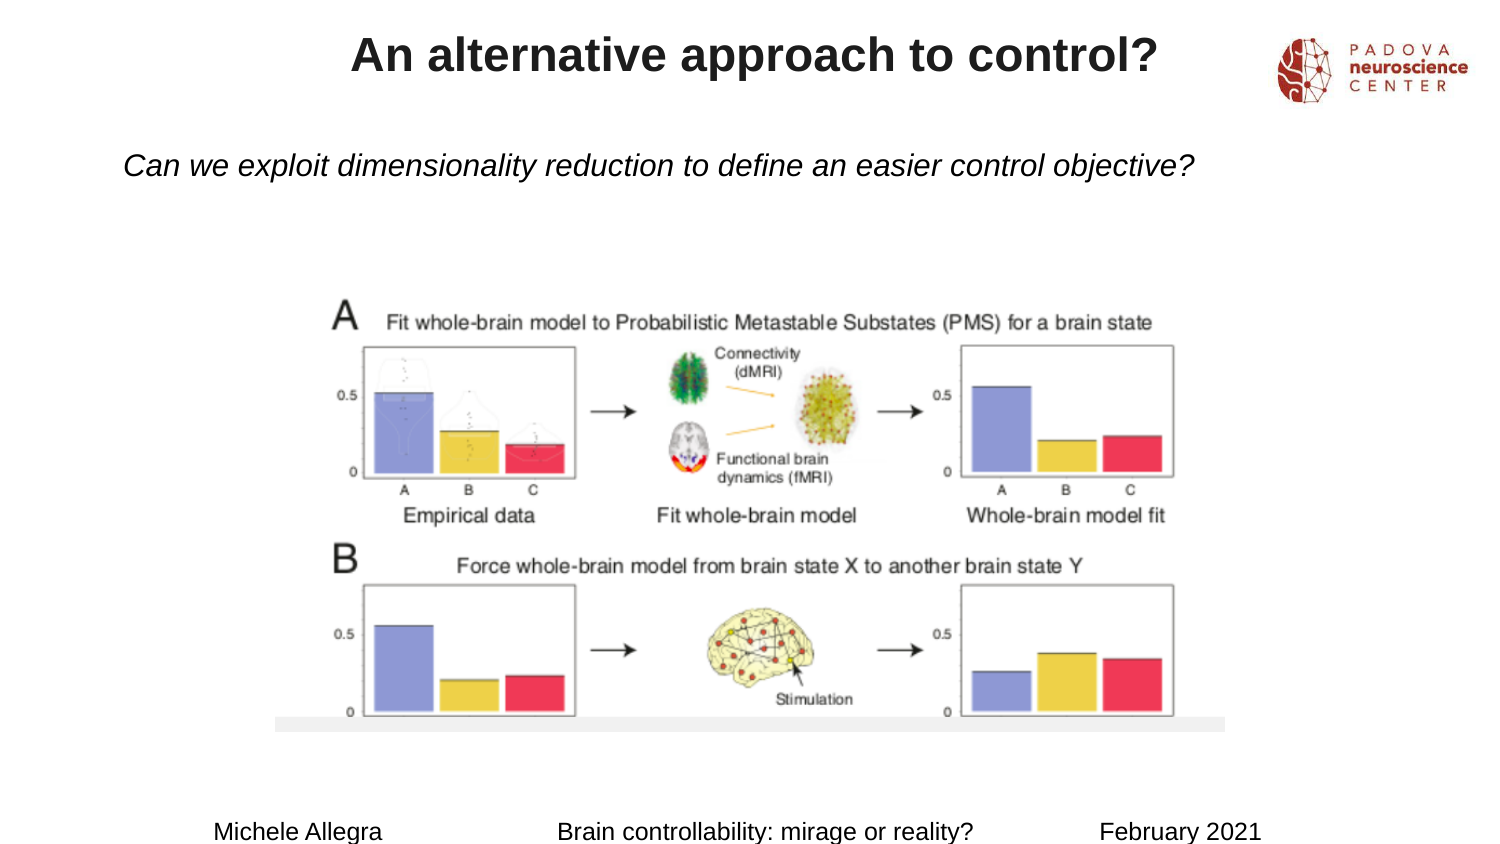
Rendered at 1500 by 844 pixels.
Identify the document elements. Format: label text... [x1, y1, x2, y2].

text_box An alternative approach to control? [74, 30, 1268, 88]
picture [1268, 10, 1476, 123]
text_box Michele Allegra Brain controllability: mirage or reality? February 2021 [64, 804, 1415, 844]
text_box Can we exploit dimensionality reduction to define an easier control objective? [48, 88, 1393, 173]
picture [275, 245, 1225, 732]
